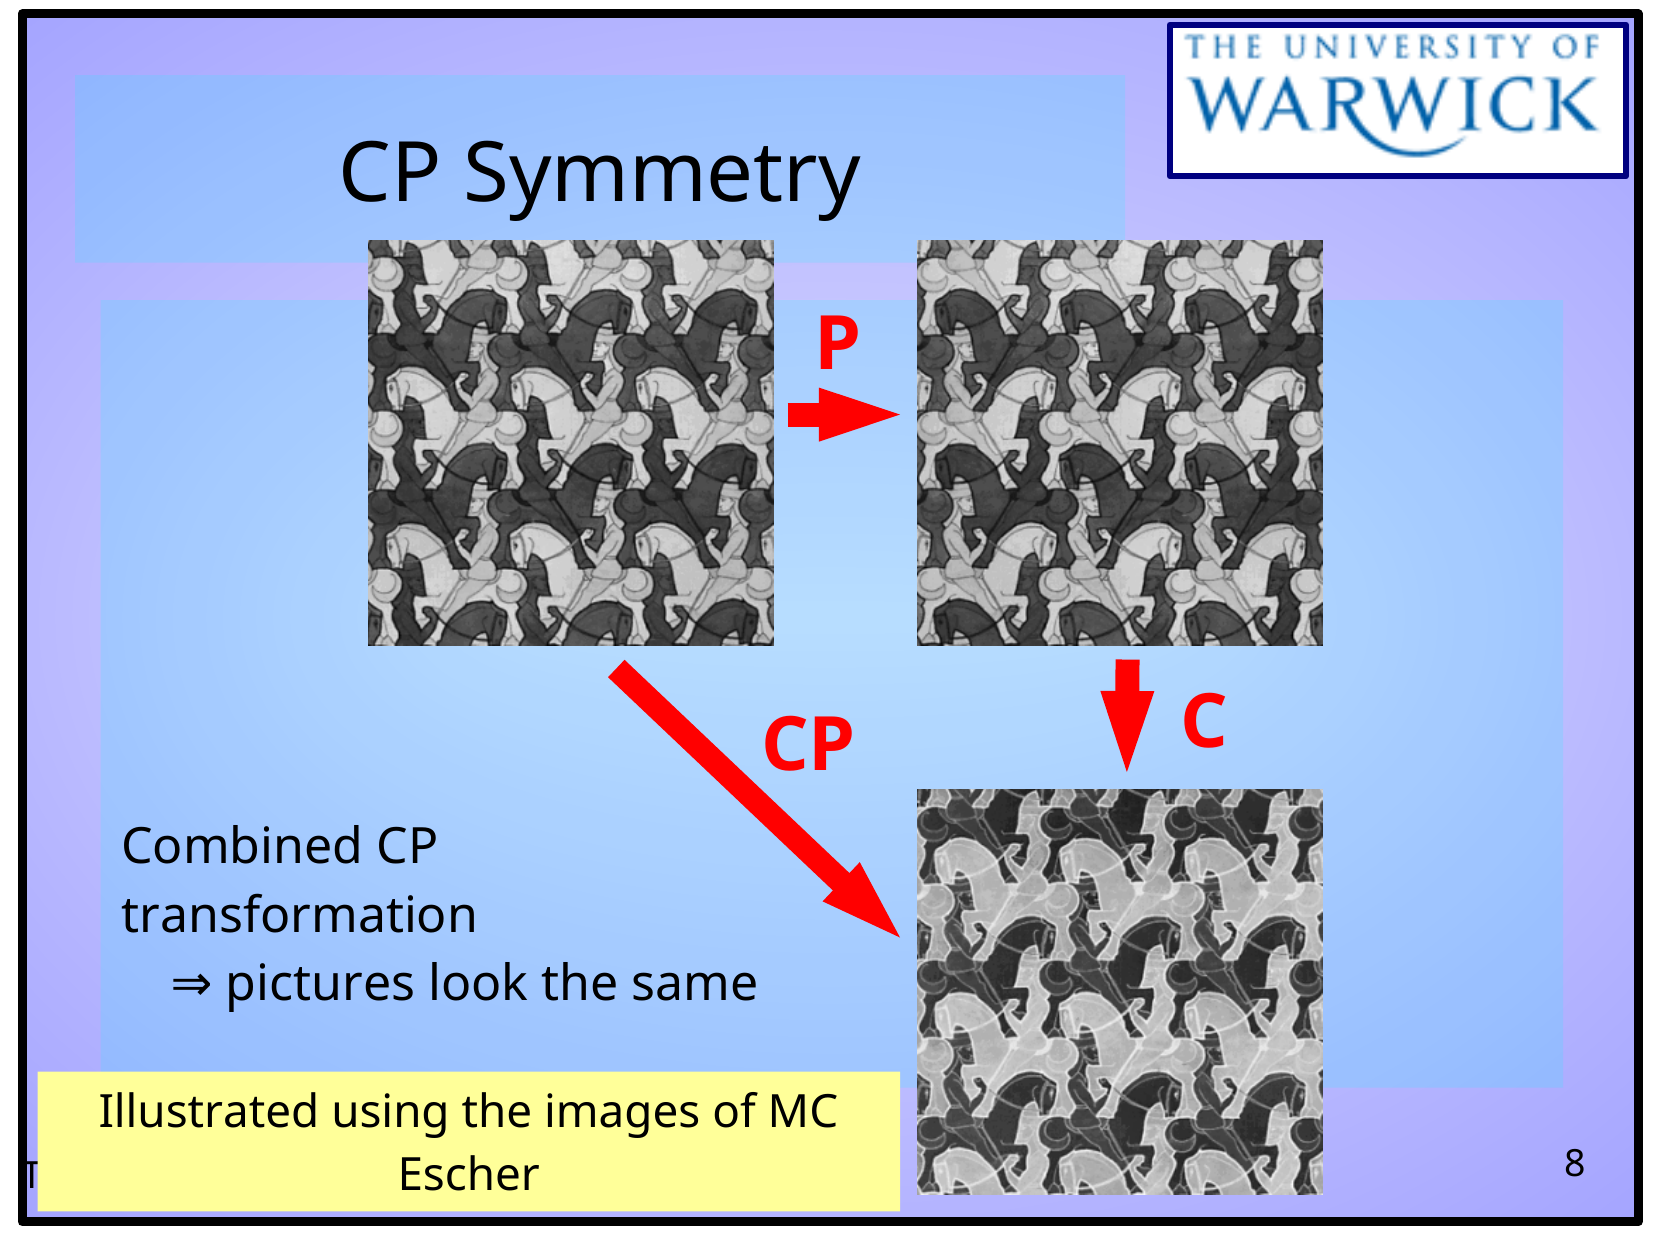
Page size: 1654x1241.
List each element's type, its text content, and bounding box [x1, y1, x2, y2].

picture [368, 240, 774, 646]
picture [1172, 27, 1623, 174]
text_box Combined CP transformation ⇒ pictures look the same [106, 803, 774, 986]
text_box CP [746, 683, 881, 783]
picture [917, 789, 1323, 1195]
picture [917, 240, 1323, 646]
text_box CP Symmetry [75, 75, 1126, 263]
text_box <number> [1537, 1125, 1613, 1201]
text_box C [1165, 659, 1250, 759]
text_box P [799, 281, 880, 381]
text_box Illustrated using the images of MC Escher [37, 1071, 901, 1189]
text_box [22, 13, 1639, 1222]
